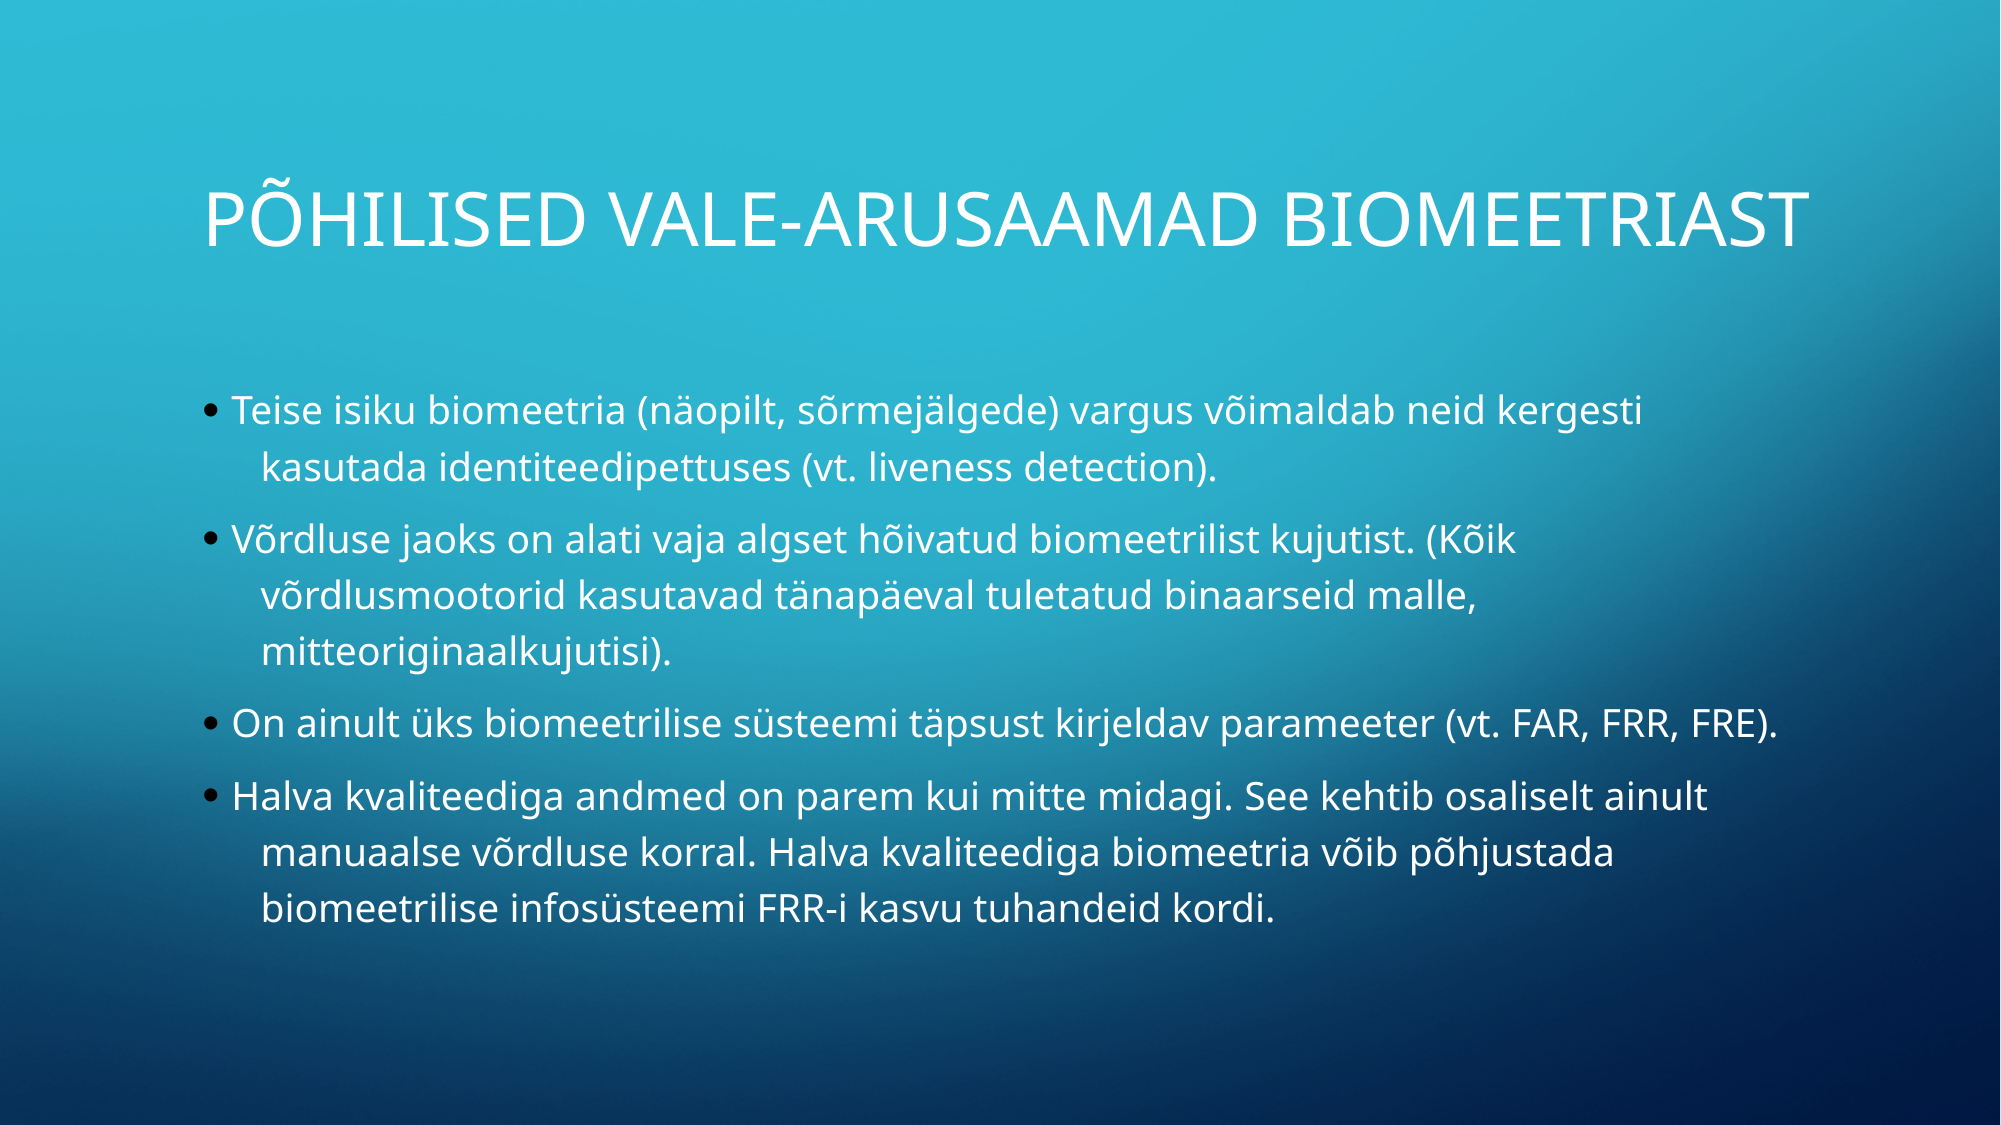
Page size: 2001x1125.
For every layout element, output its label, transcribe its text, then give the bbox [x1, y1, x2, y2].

title Põhilised vale-arusaamad BIOMEETRIAST [187, 101, 1876, 344]
list Teise isiku biomeetria (näopilt, sõrmejälgede) vargus võimaldab neid kergesti kasutada identiteedipettuses (vt. liveness detection). Võrdluse jaoks on alati vaja algset hõivatud biomeetrilist kujutist. (Kõik võrdlusmootorid kasutavad tänapäeval tuletatud binaarseid malle, mitteoriginaalkujutisi). On ainult üks biomeetrilise süsteemi täpsust kirjeldav parameeter (vt. FAR, FRR, FRE). Halva kvaliteediga andmed on parem kui mitte midagi. See kehtib osaliselt ainult manuaalse võrdluse korral. Halva kvaliteediga biomeetria võib põhjustada biomeetrilise infosüsteemi FRR-i kasvu tuhandeid kordi. [187, 369, 1813, 951]
